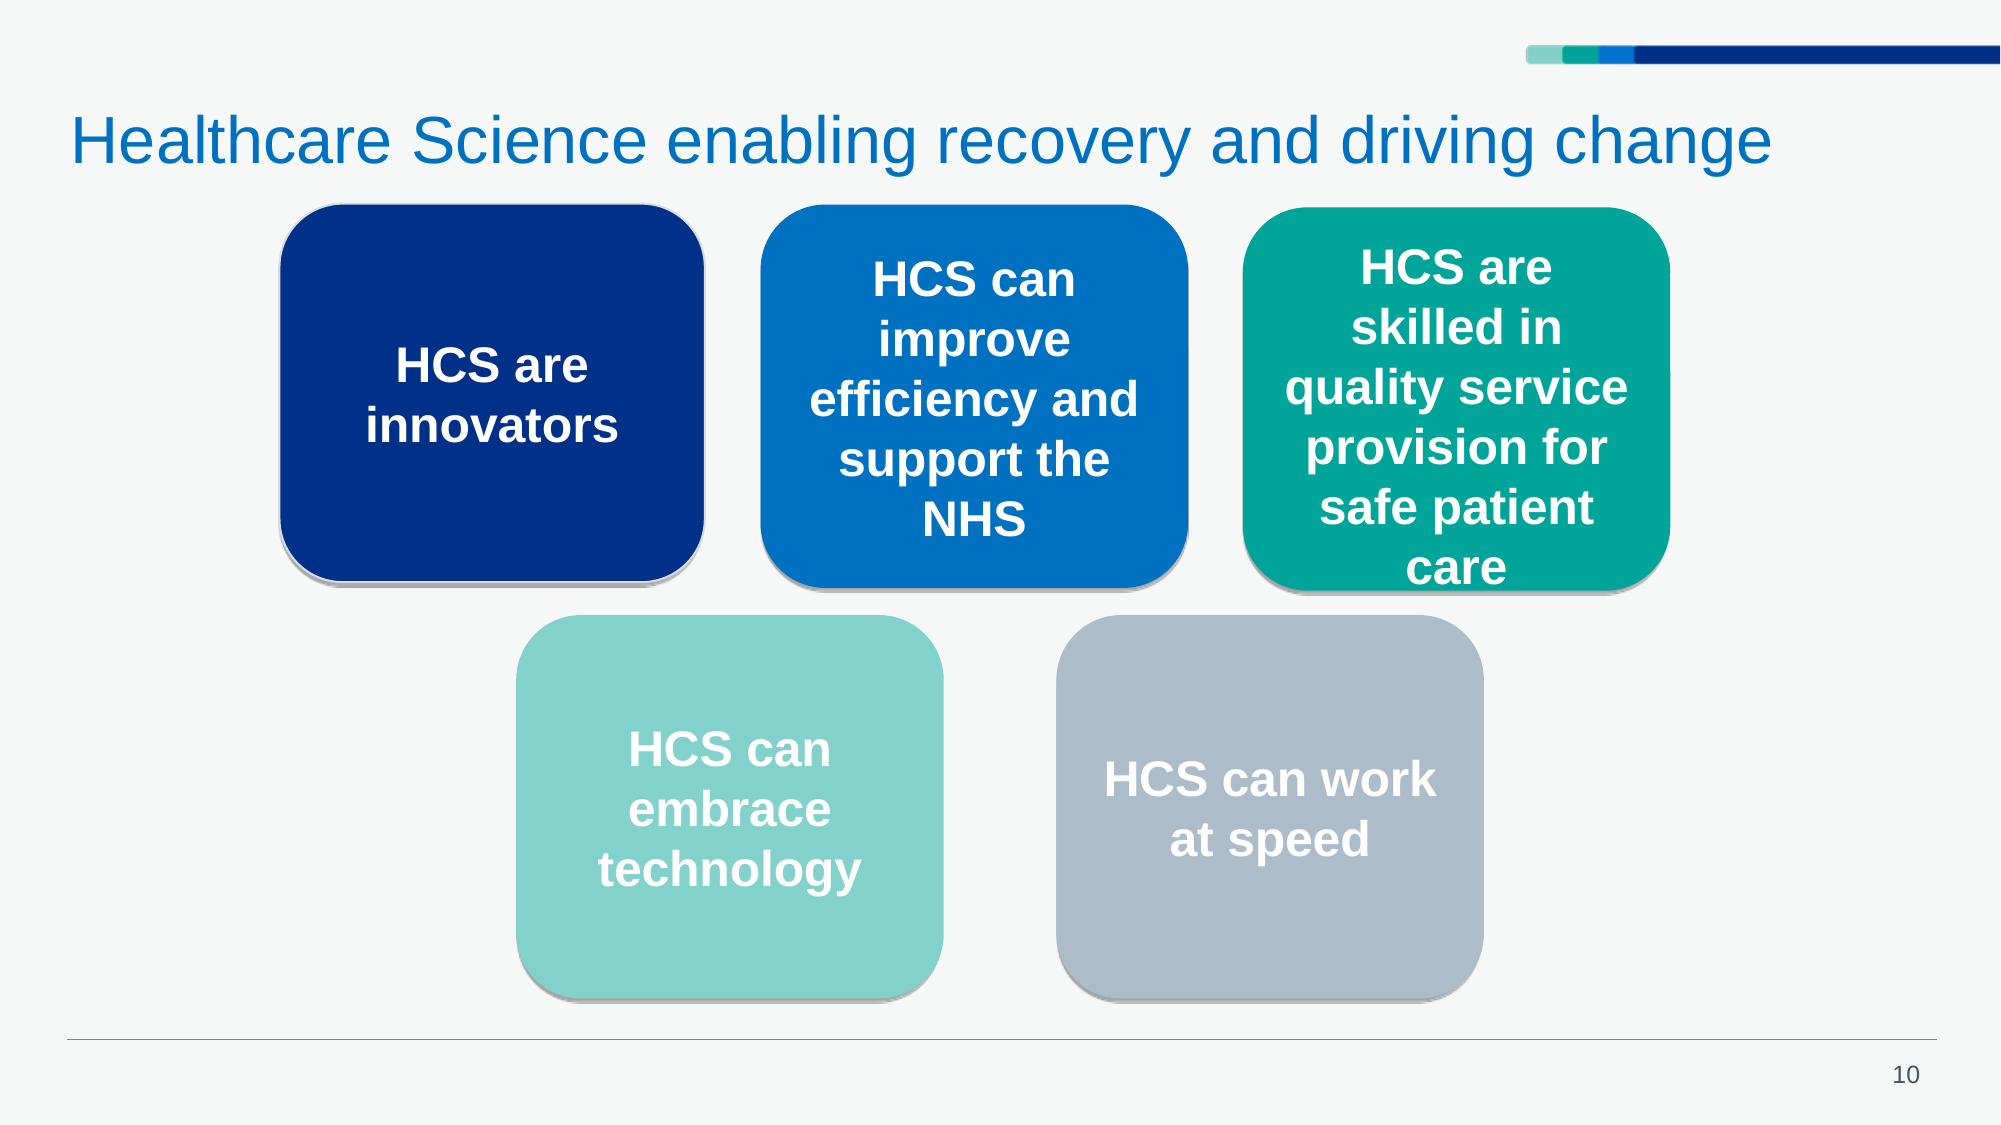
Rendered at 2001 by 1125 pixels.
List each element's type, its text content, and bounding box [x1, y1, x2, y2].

title Healthcare Science enabling recovery and driving change [26, 45, 1898, 160]
text_box HCS can embrace technology [517, 616, 943, 998]
text_box HCS can improve efficiency and support the NHS [761, 205, 1188, 587]
text_box HCS are innovators [279, 203, 705, 583]
text_box HCS can work at speed [1057, 616, 1483, 998]
text_box HCS are skilled in quality service provision for safe patient care [1243, 208, 1670, 590]
